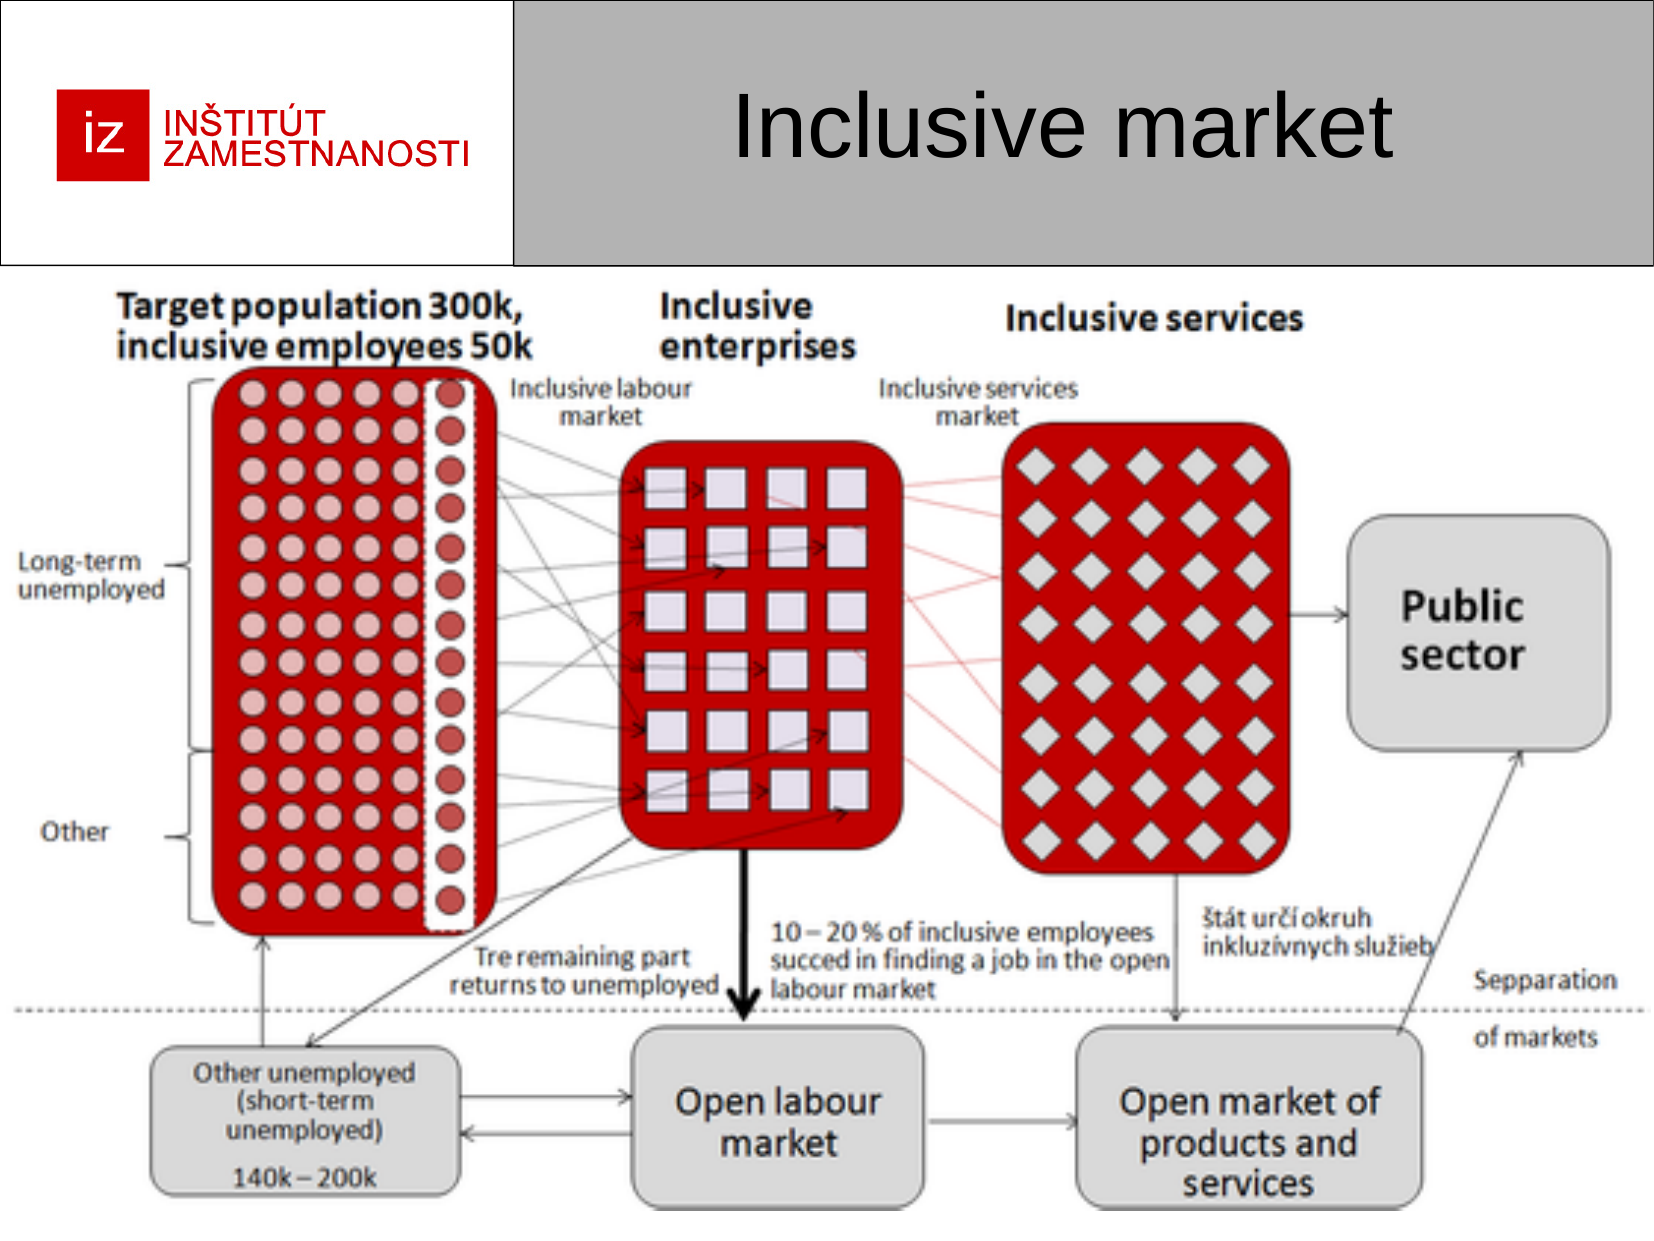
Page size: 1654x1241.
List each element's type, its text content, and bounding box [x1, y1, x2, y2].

title Inclusive market [561, 29, 1565, 237]
picture [0, 267, 1651, 1211]
picture [5, 8, 512, 257]
